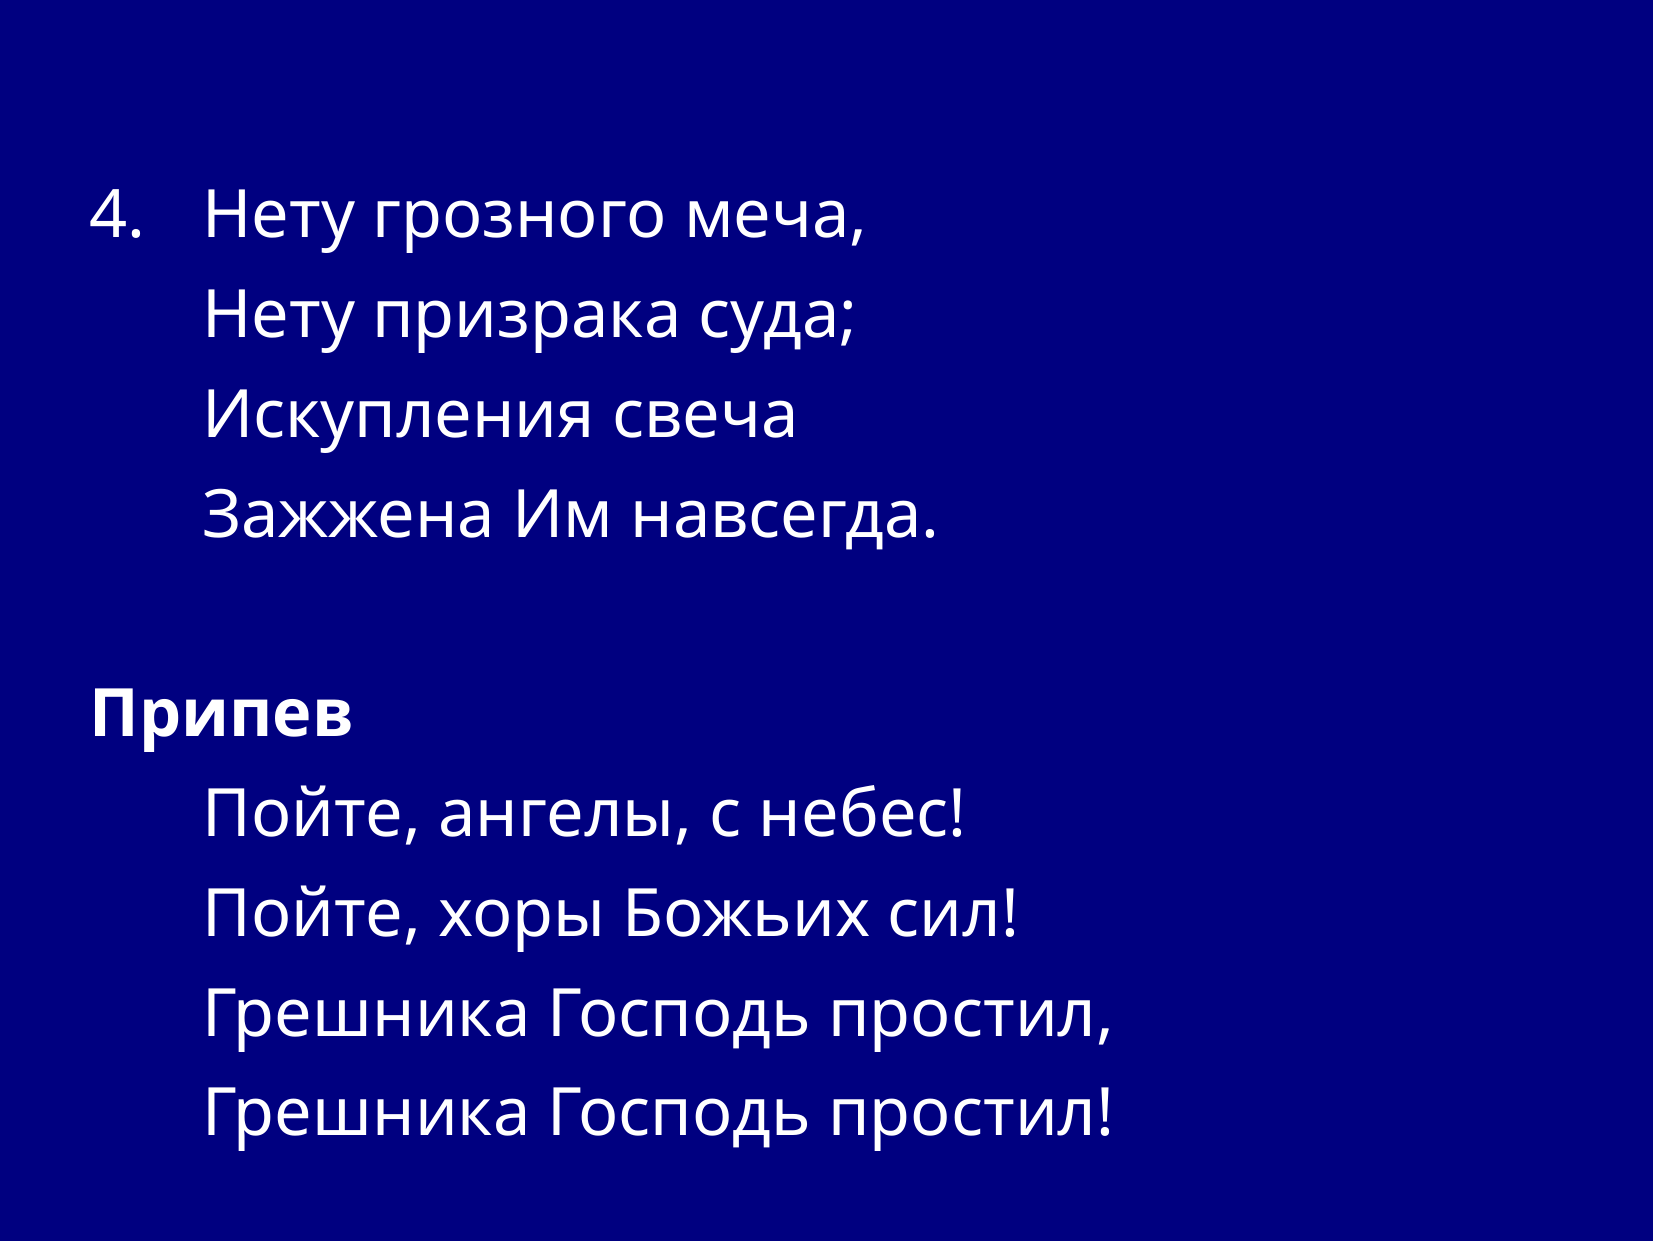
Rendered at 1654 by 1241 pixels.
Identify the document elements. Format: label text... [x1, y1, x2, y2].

text_box 4. Нету грозного меча, Нету призрака суда; Искупления свеча Зажжена Им навсегда. Припев Пойте, ангелы, с небес! Пойте, хоры Божьих сил! Грешника Господь простил, Грешника Господь простил! [75, 150, 1576, 1163]
